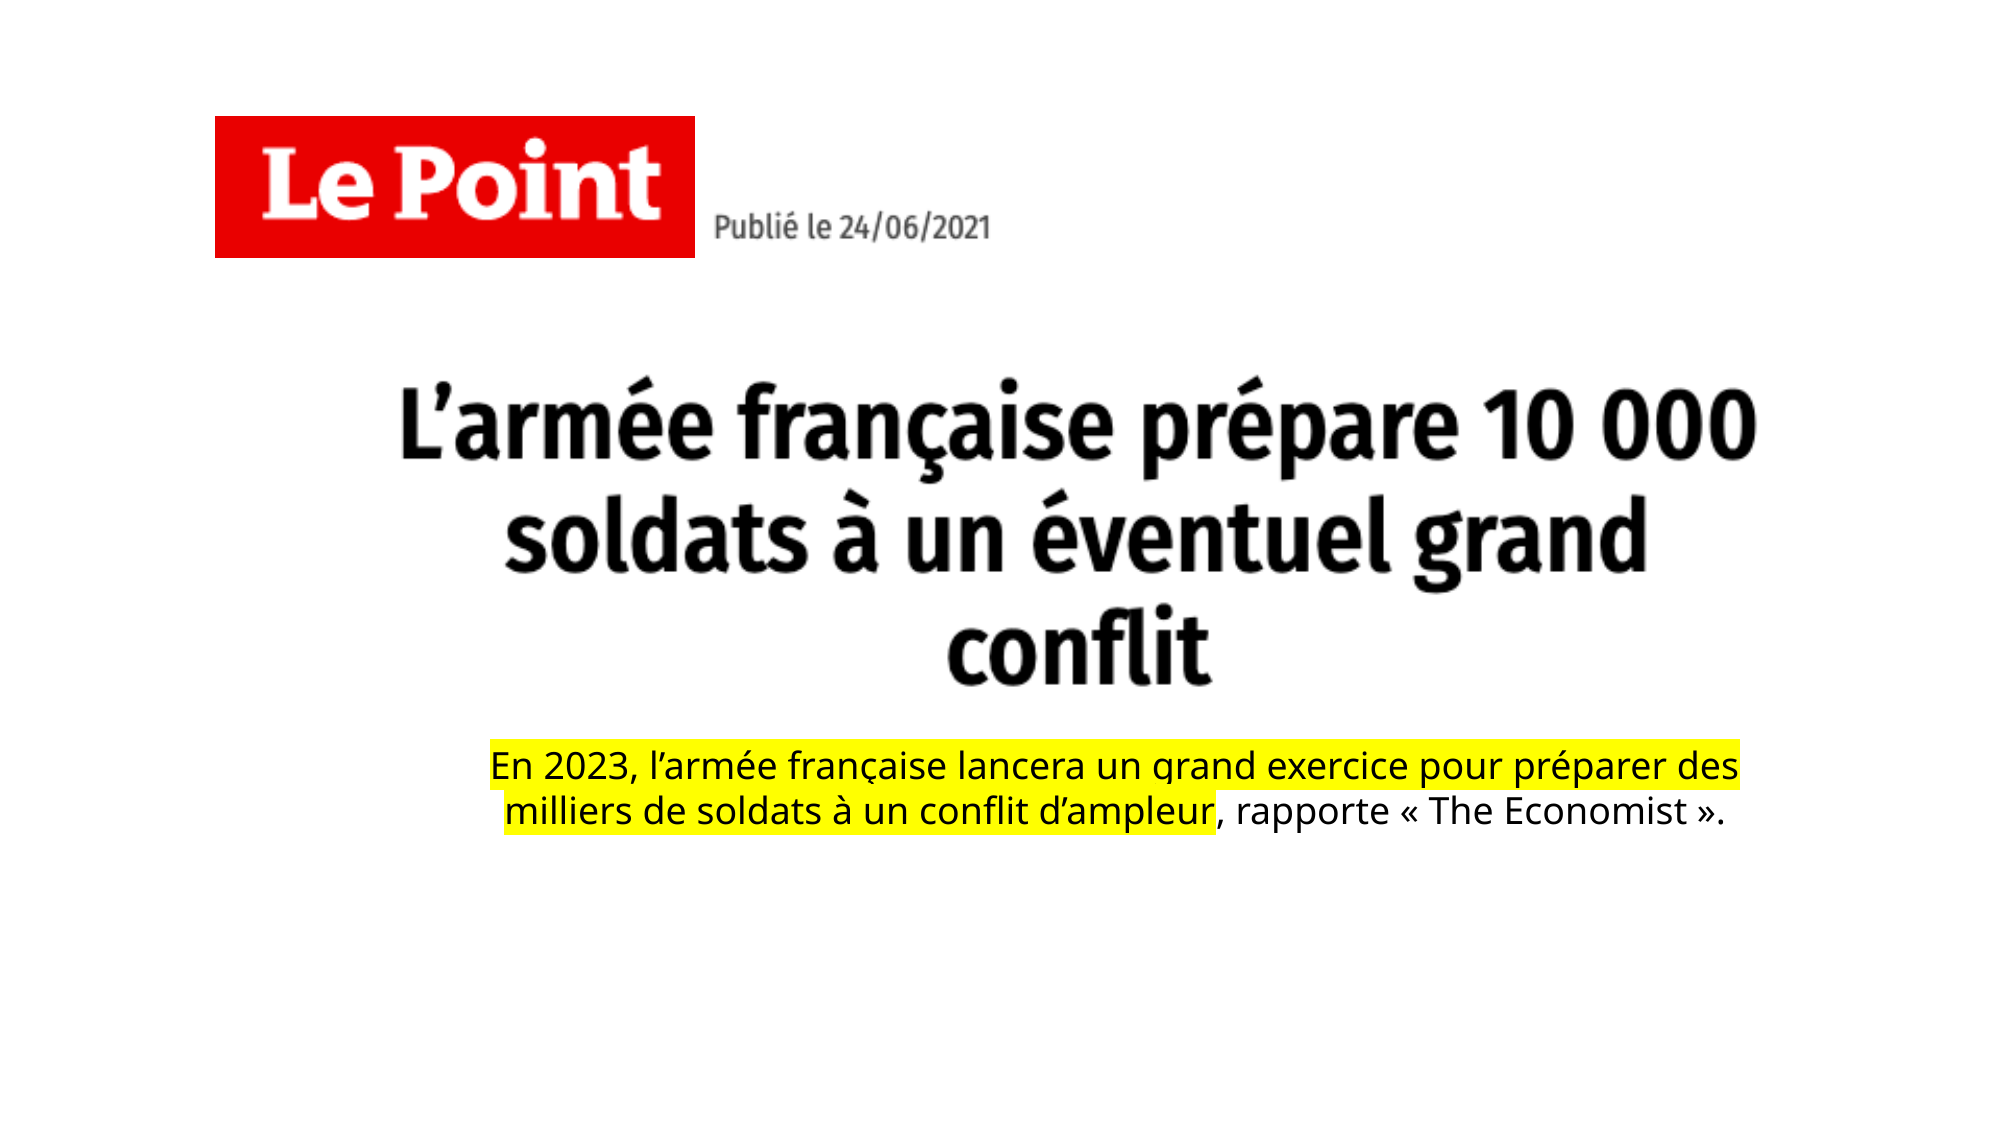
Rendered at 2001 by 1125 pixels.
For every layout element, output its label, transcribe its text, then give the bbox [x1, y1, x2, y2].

picture [352, 338, 1801, 735]
text_box En 2023, l’armée française lancera un grand exercice pour préparer des milliers de soldats à un conflit d’ampleur, rapporte « The Economist ». [410, 734, 1820, 839]
picture [215, 116, 997, 258]
